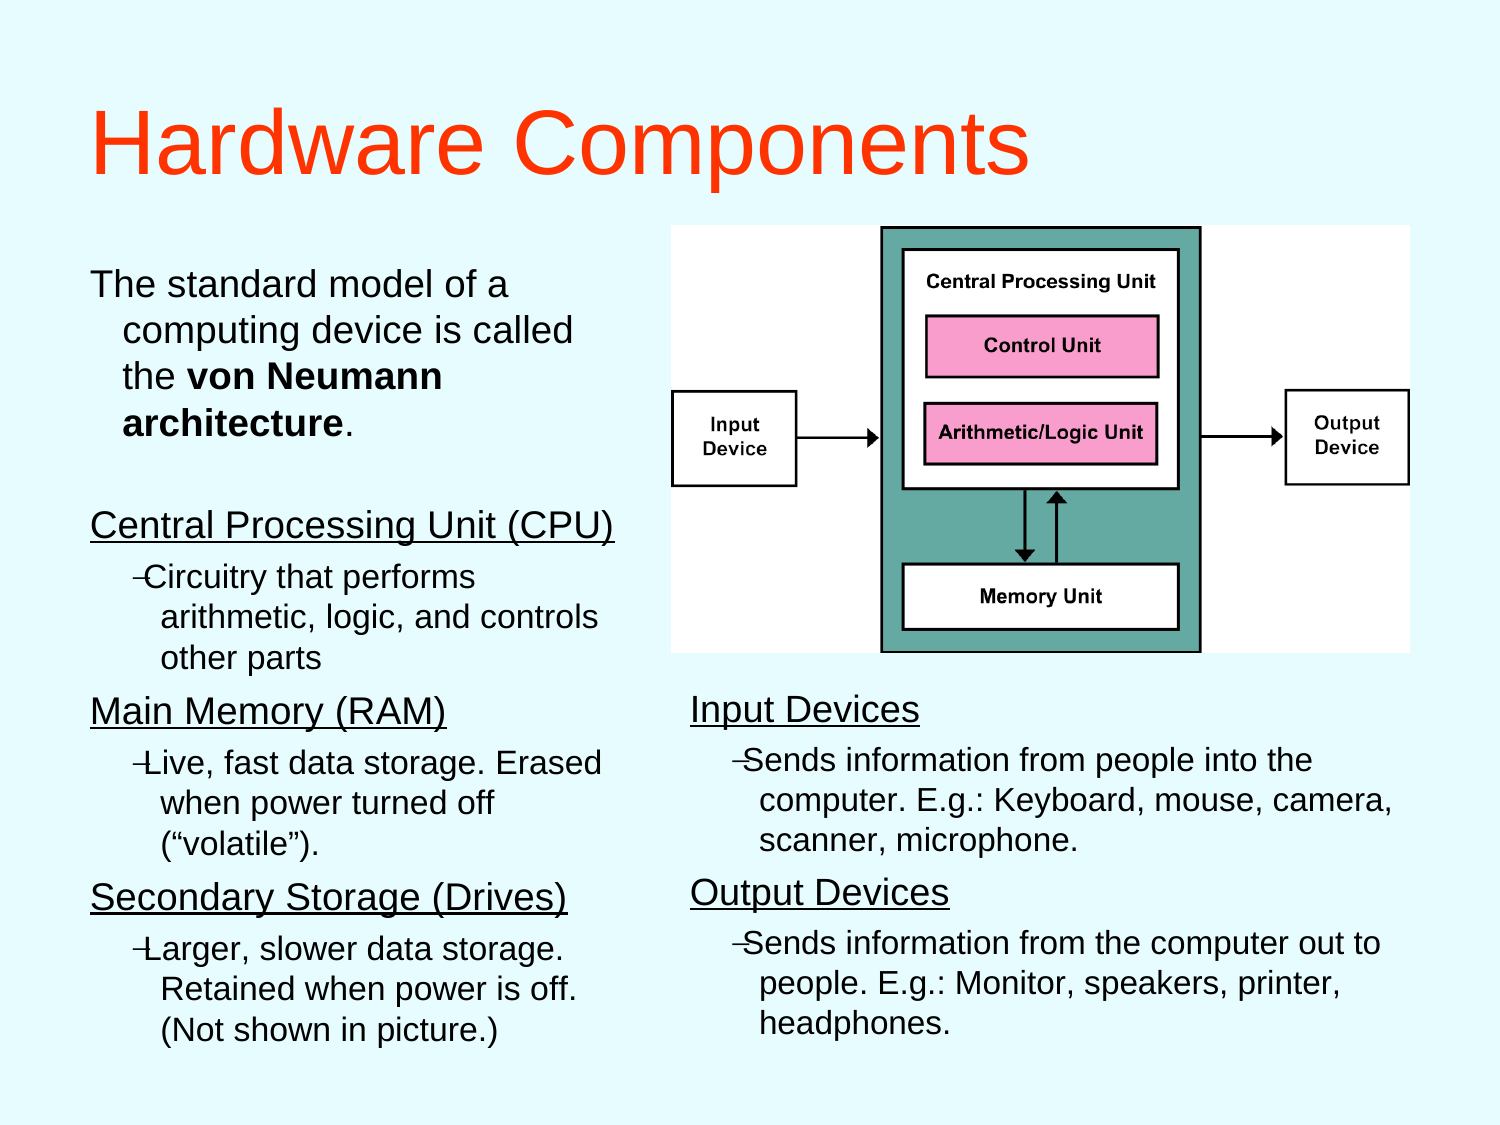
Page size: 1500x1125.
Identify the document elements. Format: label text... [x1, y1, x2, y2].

picture [671, 225, 1410, 653]
list The standard model of a computing device is called the von Neumann architecture. Central Processing Unit (CPU) Circuitry that performs arithmetic, logic, and controls other parts Main Memory (RAM) Live, fast data storage. Erased when power turned off (“volatile”). Secondary Storage (Drives) Larger, slower data storage. Retained when power is off. (Not shown in picture.) [75, 250, 638, 1056]
title Hardware Components [75, 45, 1423, 231]
list Input Devices Sends information from people into the computer. E.g.: Keyboard, mouse, camera, scanner, microphone. Output Devices Sends information from the computer out to people. E.g.: Monitor, speakers, printer, headphones. [675, 677, 1423, 1053]
